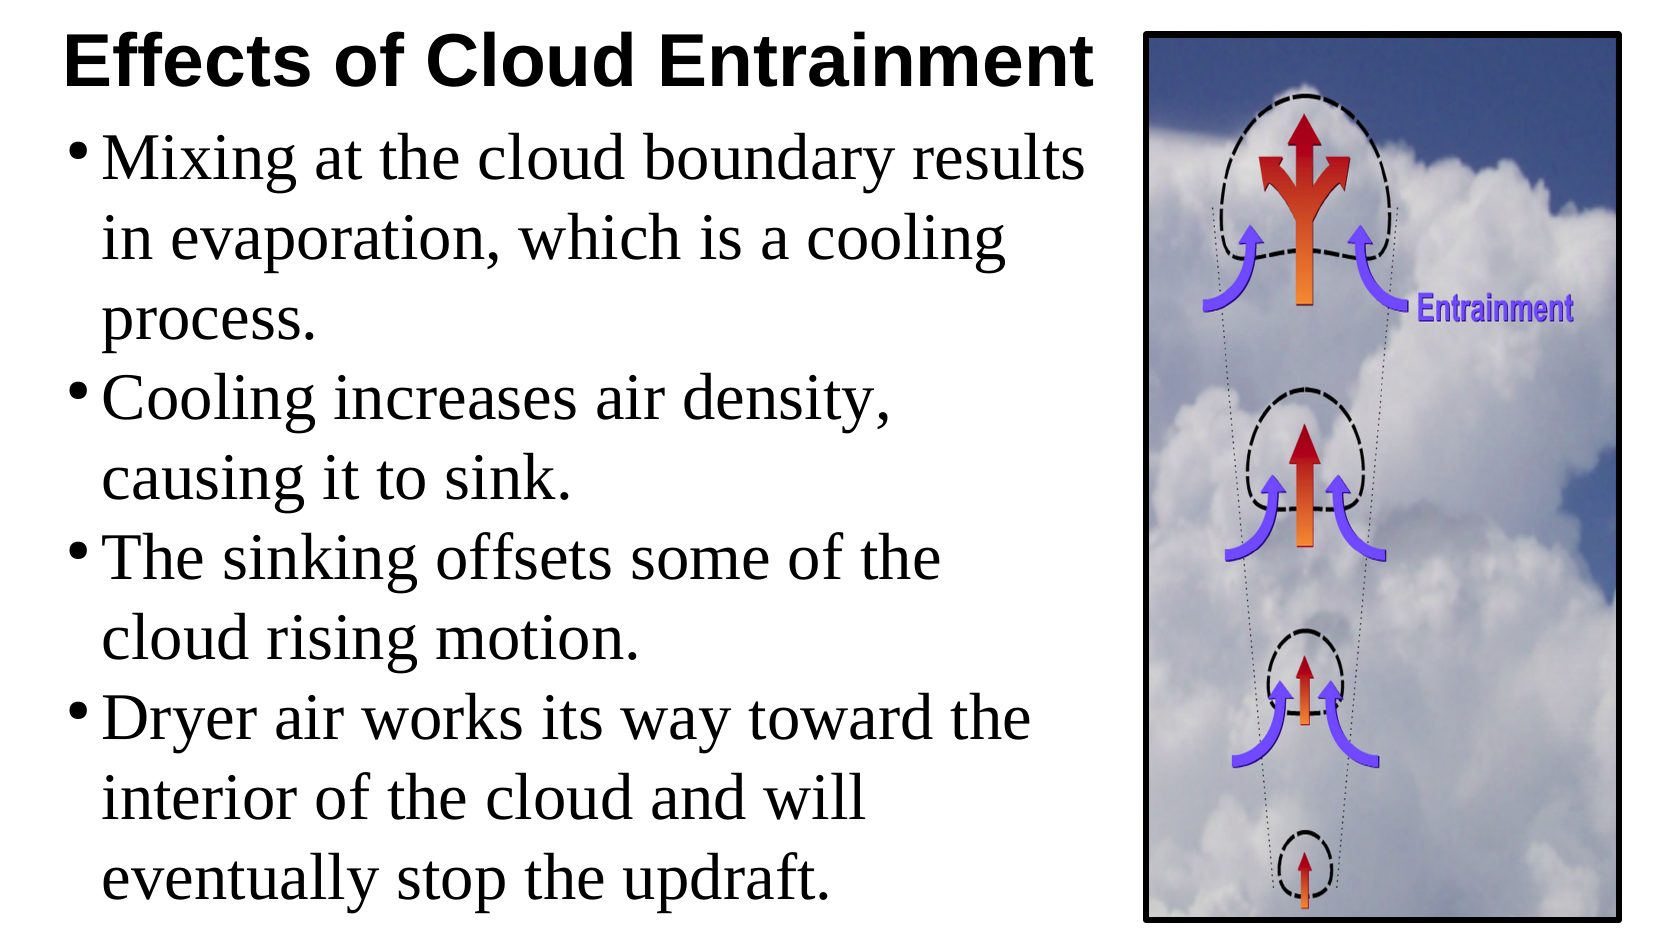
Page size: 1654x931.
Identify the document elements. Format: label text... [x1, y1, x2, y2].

title Effects of Cloud Entrainment [0, 5, 1163, 107]
text_box Mixing at the cloud boundary results in evaporation, which is a cooling process. Cooling increases air density, causing it to sink. The sinking offsets some of the cloud rising motion. Dryer air works its way toward the interior of the cloud and will eventually stop the updraft. [49, 105, 1106, 920]
picture [1148, 37, 1616, 918]
